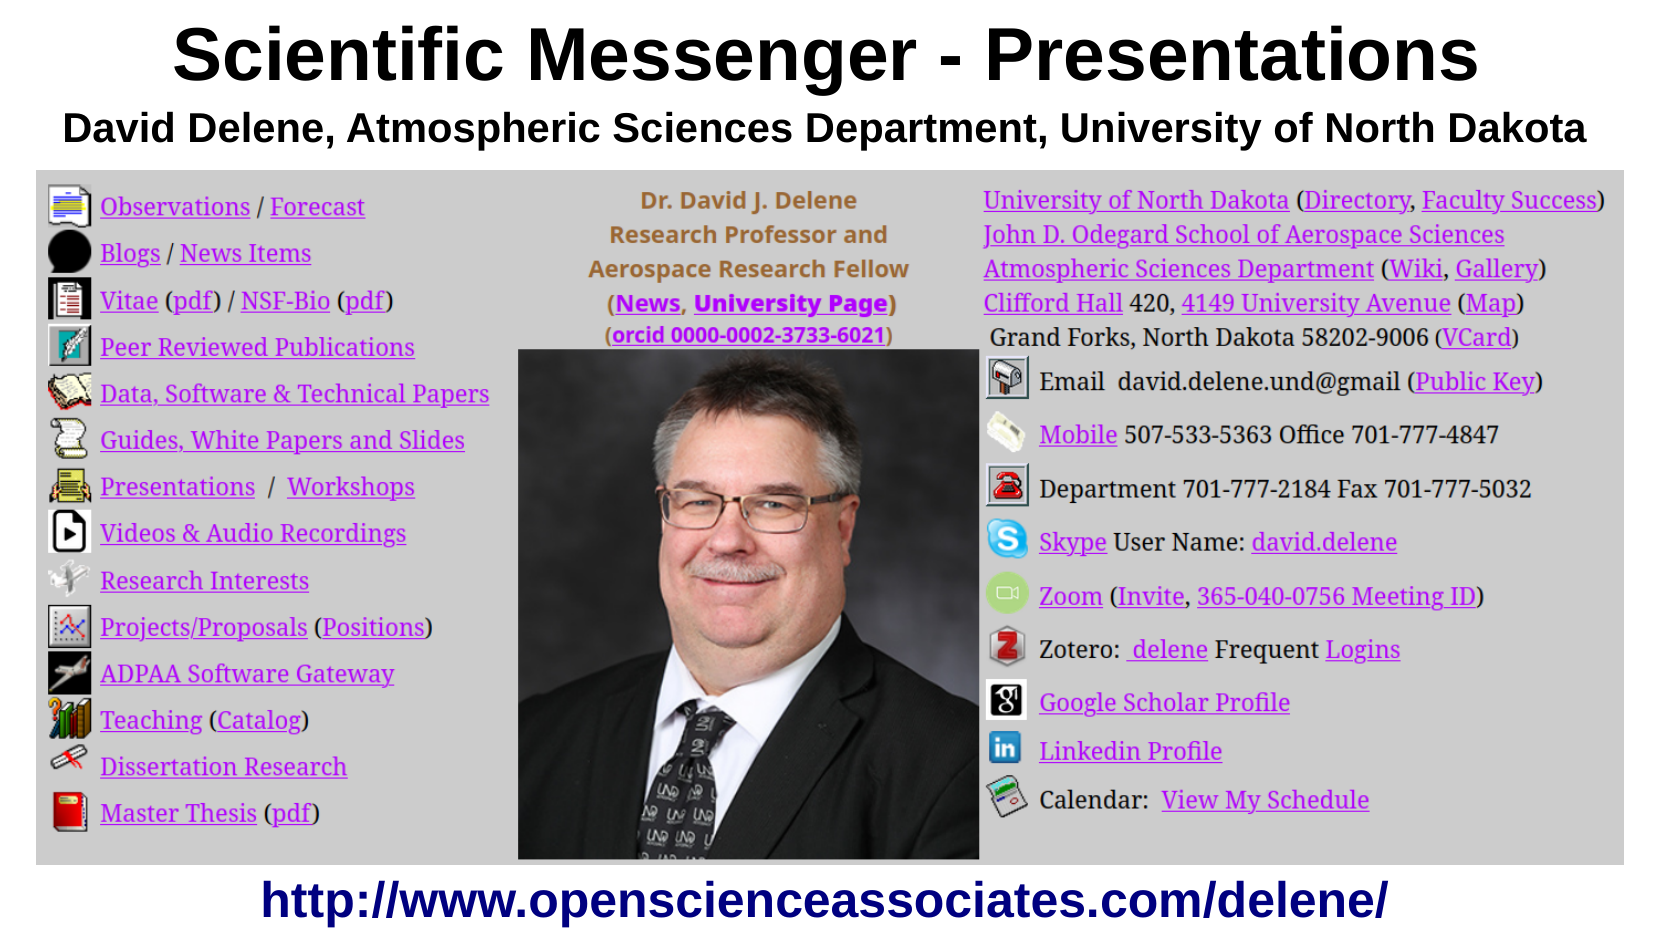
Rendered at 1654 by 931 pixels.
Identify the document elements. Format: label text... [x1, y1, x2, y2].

text_box http://www.openscienceassociates.com/delene/ [0, 864, 1651, 931]
picture [36, 170, 1624, 865]
text_box David Delene, Atmospheric Sciences Department, University of North Dakota [0, 97, 1651, 160]
title Scientific Messenger - Presentations [0, 3, 1654, 105]
